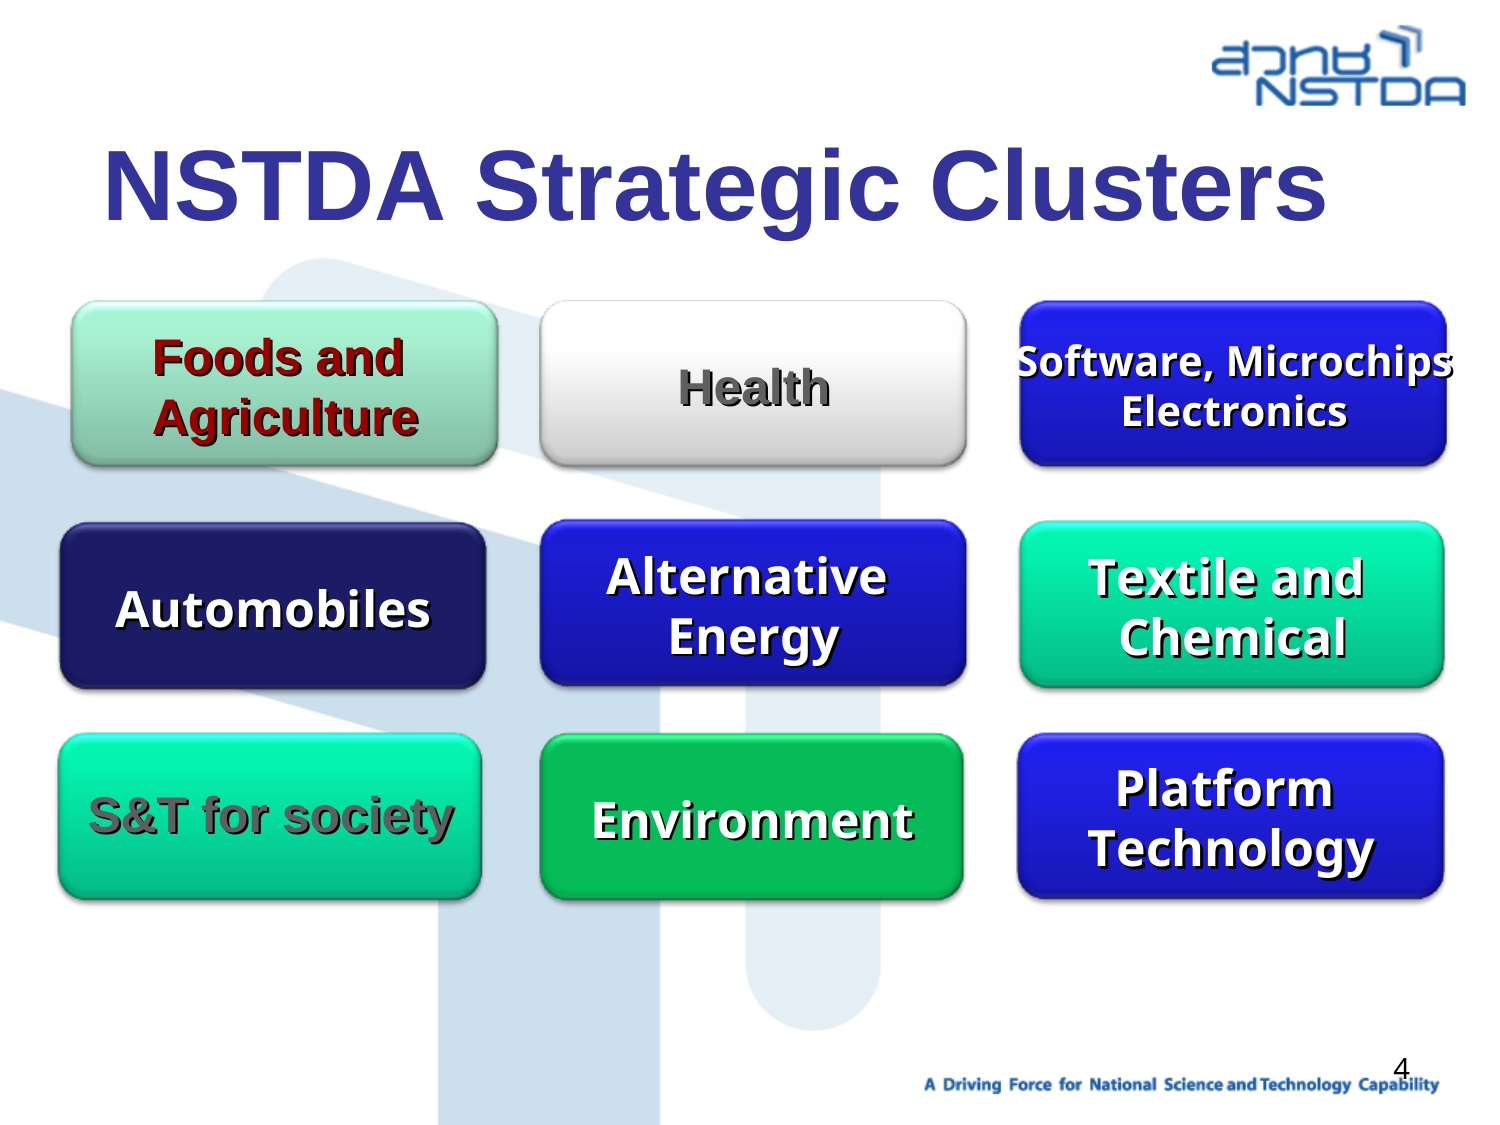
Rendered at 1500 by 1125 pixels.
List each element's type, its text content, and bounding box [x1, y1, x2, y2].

text_box Environment [549, 743, 956, 893]
text_box NSTDA Strategic Clusters [87, 112, 1351, 250]
text_box Textile and Chemical [1030, 531, 1436, 681]
text_box <編號> [1074, 1042, 1426, 1103]
text_box Automobiles [69, 532, 478, 682]
picture [0, 0, 1500, 1125]
text_box S&T for society [68, 743, 474, 893]
text_box Foods and Agriculture [80, 310, 490, 460]
text_box Platform Technology [1026, 742, 1436, 892]
text_box Alternative Energy [549, 529, 959, 679]
text_box Software, Microchips Electronics [1030, 310, 1439, 460]
text_box Health [549, 310, 959, 460]
